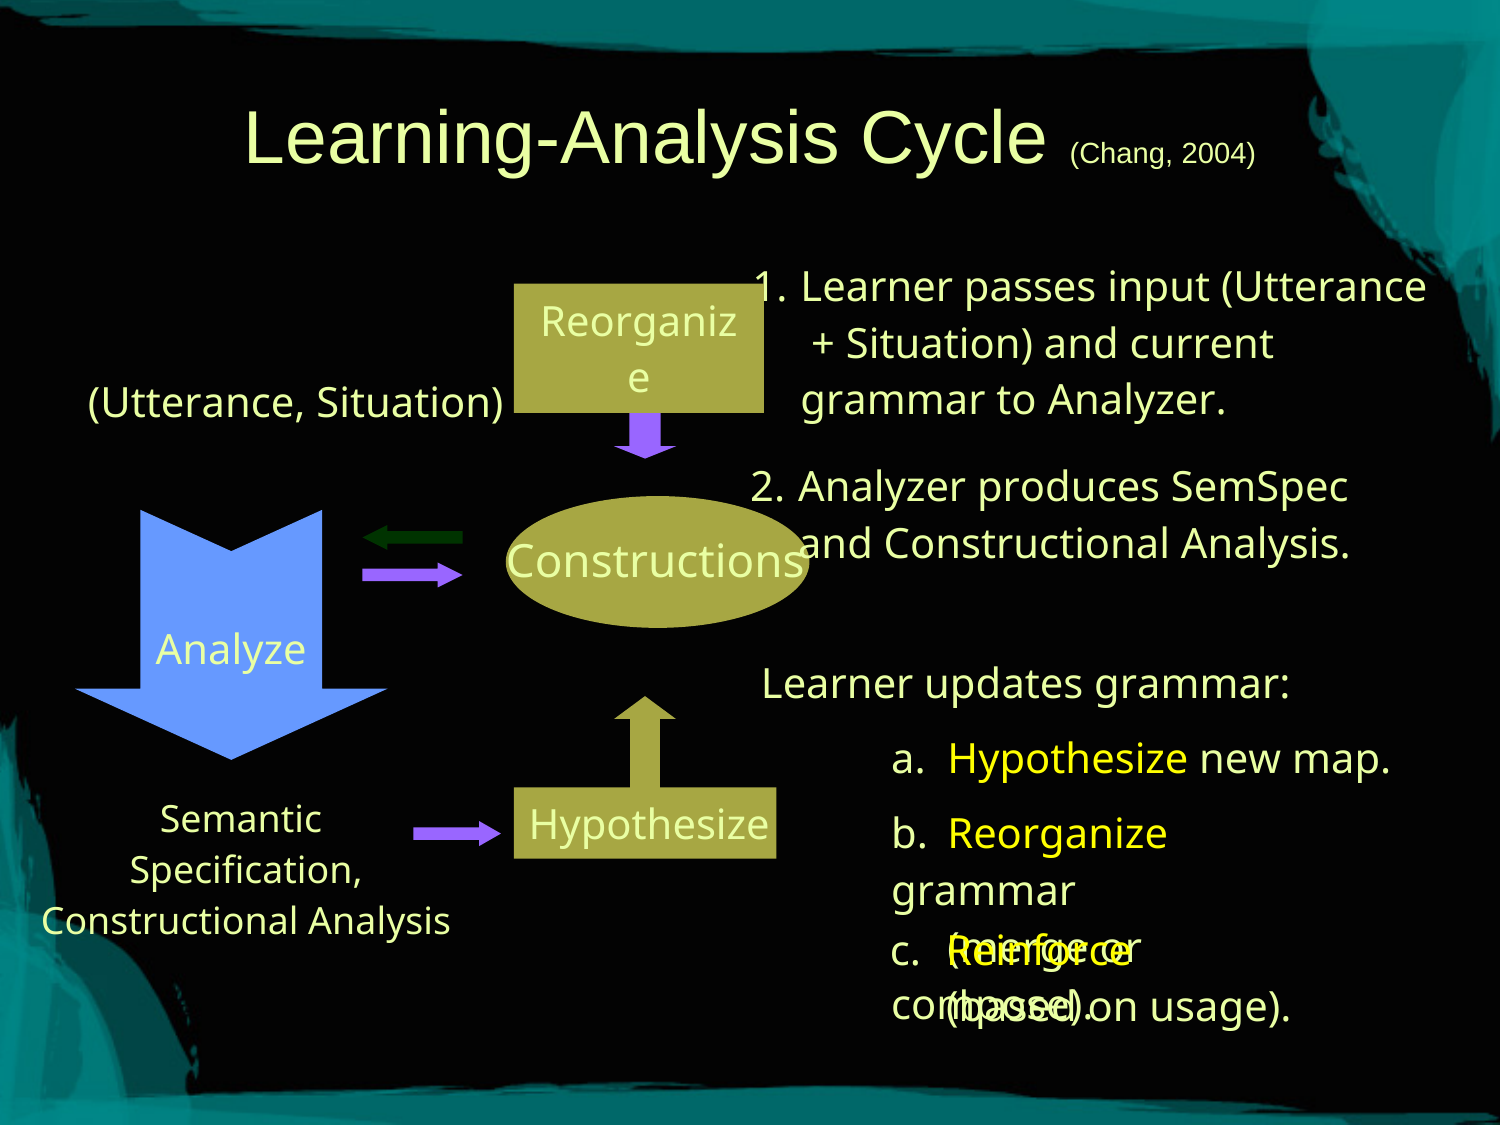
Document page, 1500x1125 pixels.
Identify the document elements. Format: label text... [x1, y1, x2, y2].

text_box [613, 413, 677, 459]
text_box Constructions [490, 521, 821, 599]
text_box Reorganize [513, 283, 764, 413]
text_box [362, 562, 463, 588]
title Learning-Analysis Cycle (Chang, 2004) [112, 49, 1388, 225]
text_box [413, 821, 501, 847]
text_box 1. Learner passes input (Utterance + Situation) and current grammar to Analyzer. [737, 248, 1500, 436]
text_box [362, 524, 463, 550]
text_box b. Reorganize grammar (merge or compose). [838, 796, 1364, 912]
text_box [532, 599, 784, 628]
text_box [538, 496, 735, 521]
text_box c. Reinforce (based on usage). [837, 912, 1438, 1042]
text_box Learner updates grammar: [746, 646, 1456, 719]
text_box Analyze [74, 509, 388, 760]
text_box 2. Analyzer produces SemSpec and Constructional Analysis. [735, 448, 1471, 579]
text_box (Utterance, Situation) [72, 364, 519, 438]
text_box Semantic Specification, Constructional Analysis [25, 784, 467, 954]
text_box Hypothesize [513, 696, 777, 859]
picture [0, 0, 1500, 1125]
text_box a. Hypothesize new map. [838, 721, 1413, 794]
